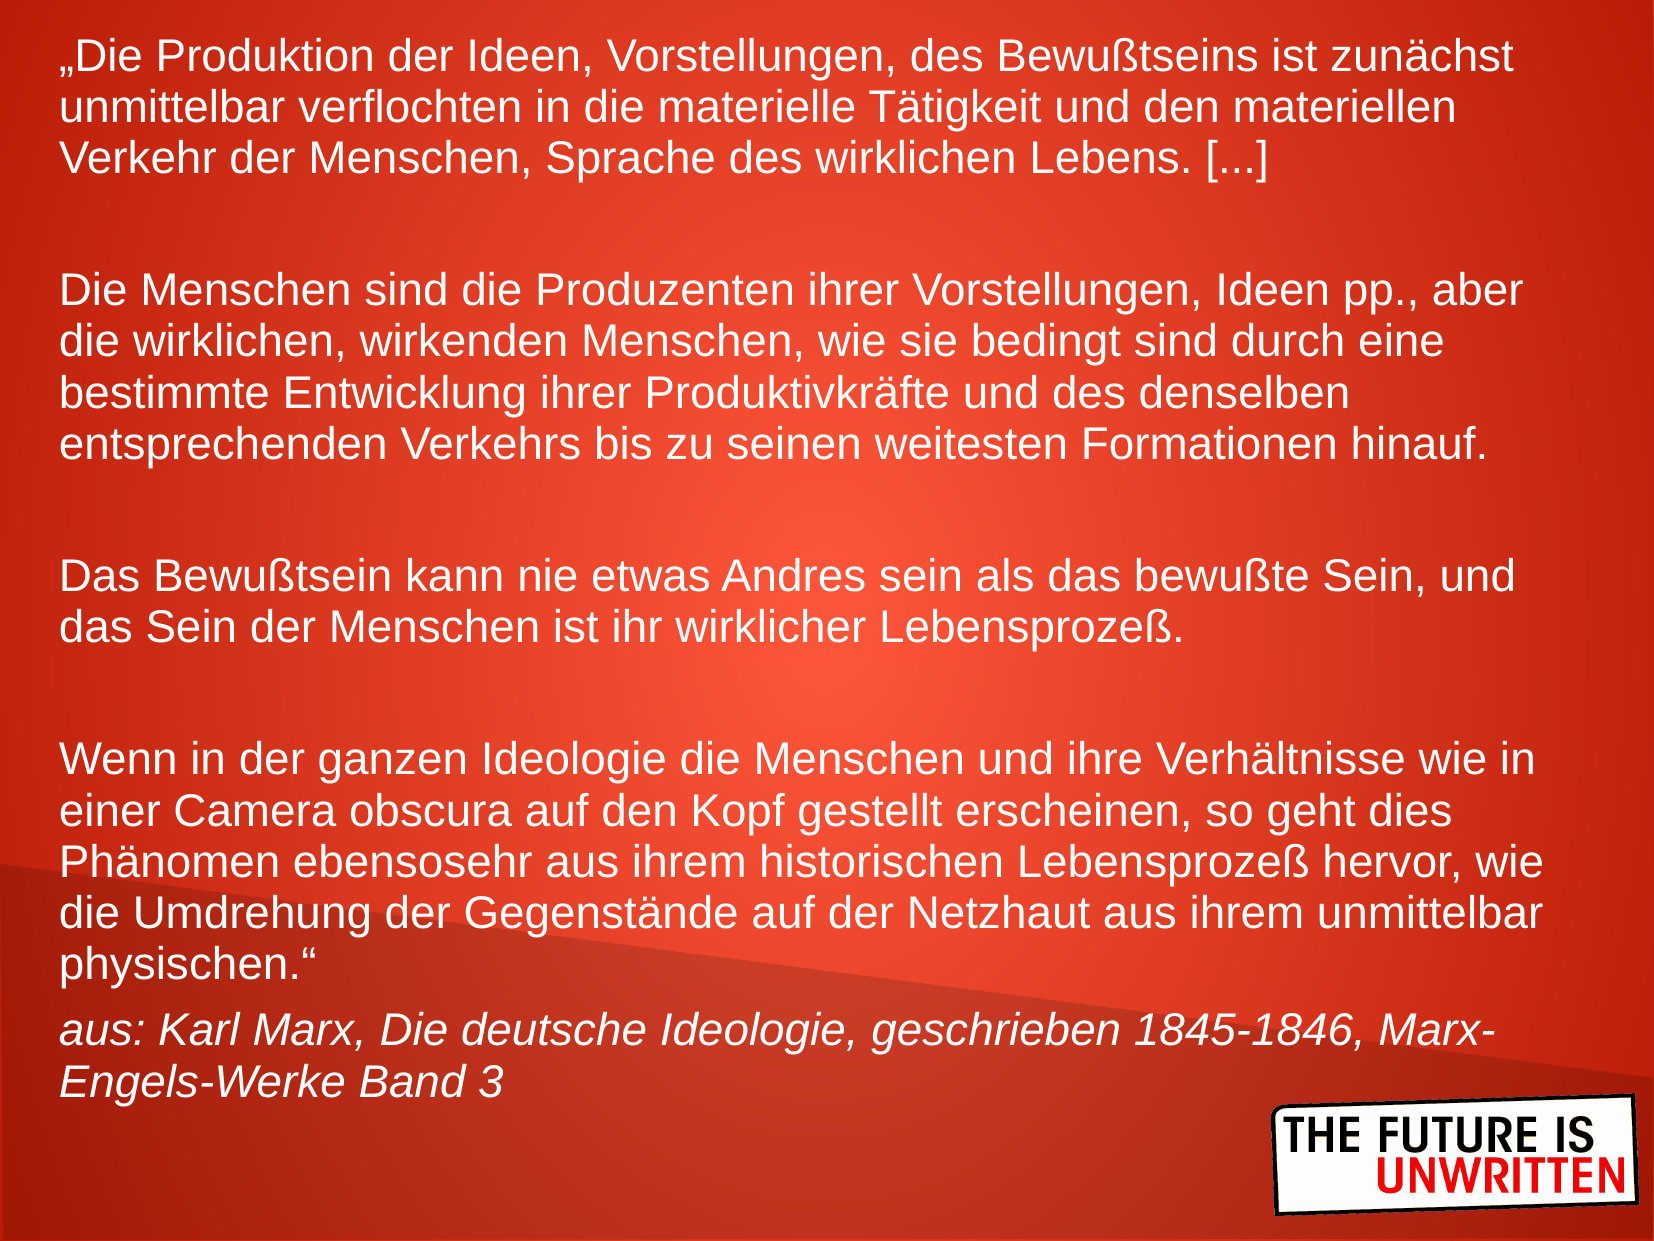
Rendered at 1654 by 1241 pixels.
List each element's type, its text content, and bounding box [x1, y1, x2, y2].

subtitle „Die Produktion der Ideen, Vorstellungen, des Bewußtseins ist zunächst unmittelbar verflochten in die materielle Tätigkeit und den materiellen Verkehr der Menschen, Sprache des wirklichen Lebens. [...] Die Menschen sind die Produzenten ihrer Vorstellungen, Ideen pp., aber die wirklichen, wirkenden Menschen, wie sie bedingt sind durch eine bestimmte Entwicklung ihrer Produktivkräfte und des denselben entsprechenden Verkehrs bis zu seinen weitesten Formationen hinauf. Das Bewußtsein kann nie etwas Andres sein als das bewußte Sein, und das Sein der Menschen ist ihr wirklicher Lebensprozeß. Wenn in der ganzen Ideologie die Menschen und ihre Verhältnisse wie in einer Camera obscura auf den Kopf gestellt erscheinen, so geht dies Phänomen ebensosehr aus ihrem historischen Lebensprozeß hervor, wie die Umdrehung der Gegenstände auf der Netzhaut aus ihrem unmittelbar physischen.“ aus: Karl Marx, Die deutsche Ideologie, geschrieben 1845-1846, Marx-Engels-Werke Band 3 [59, 29, 1548, 1123]
picture [1269, 1092, 1640, 1217]
